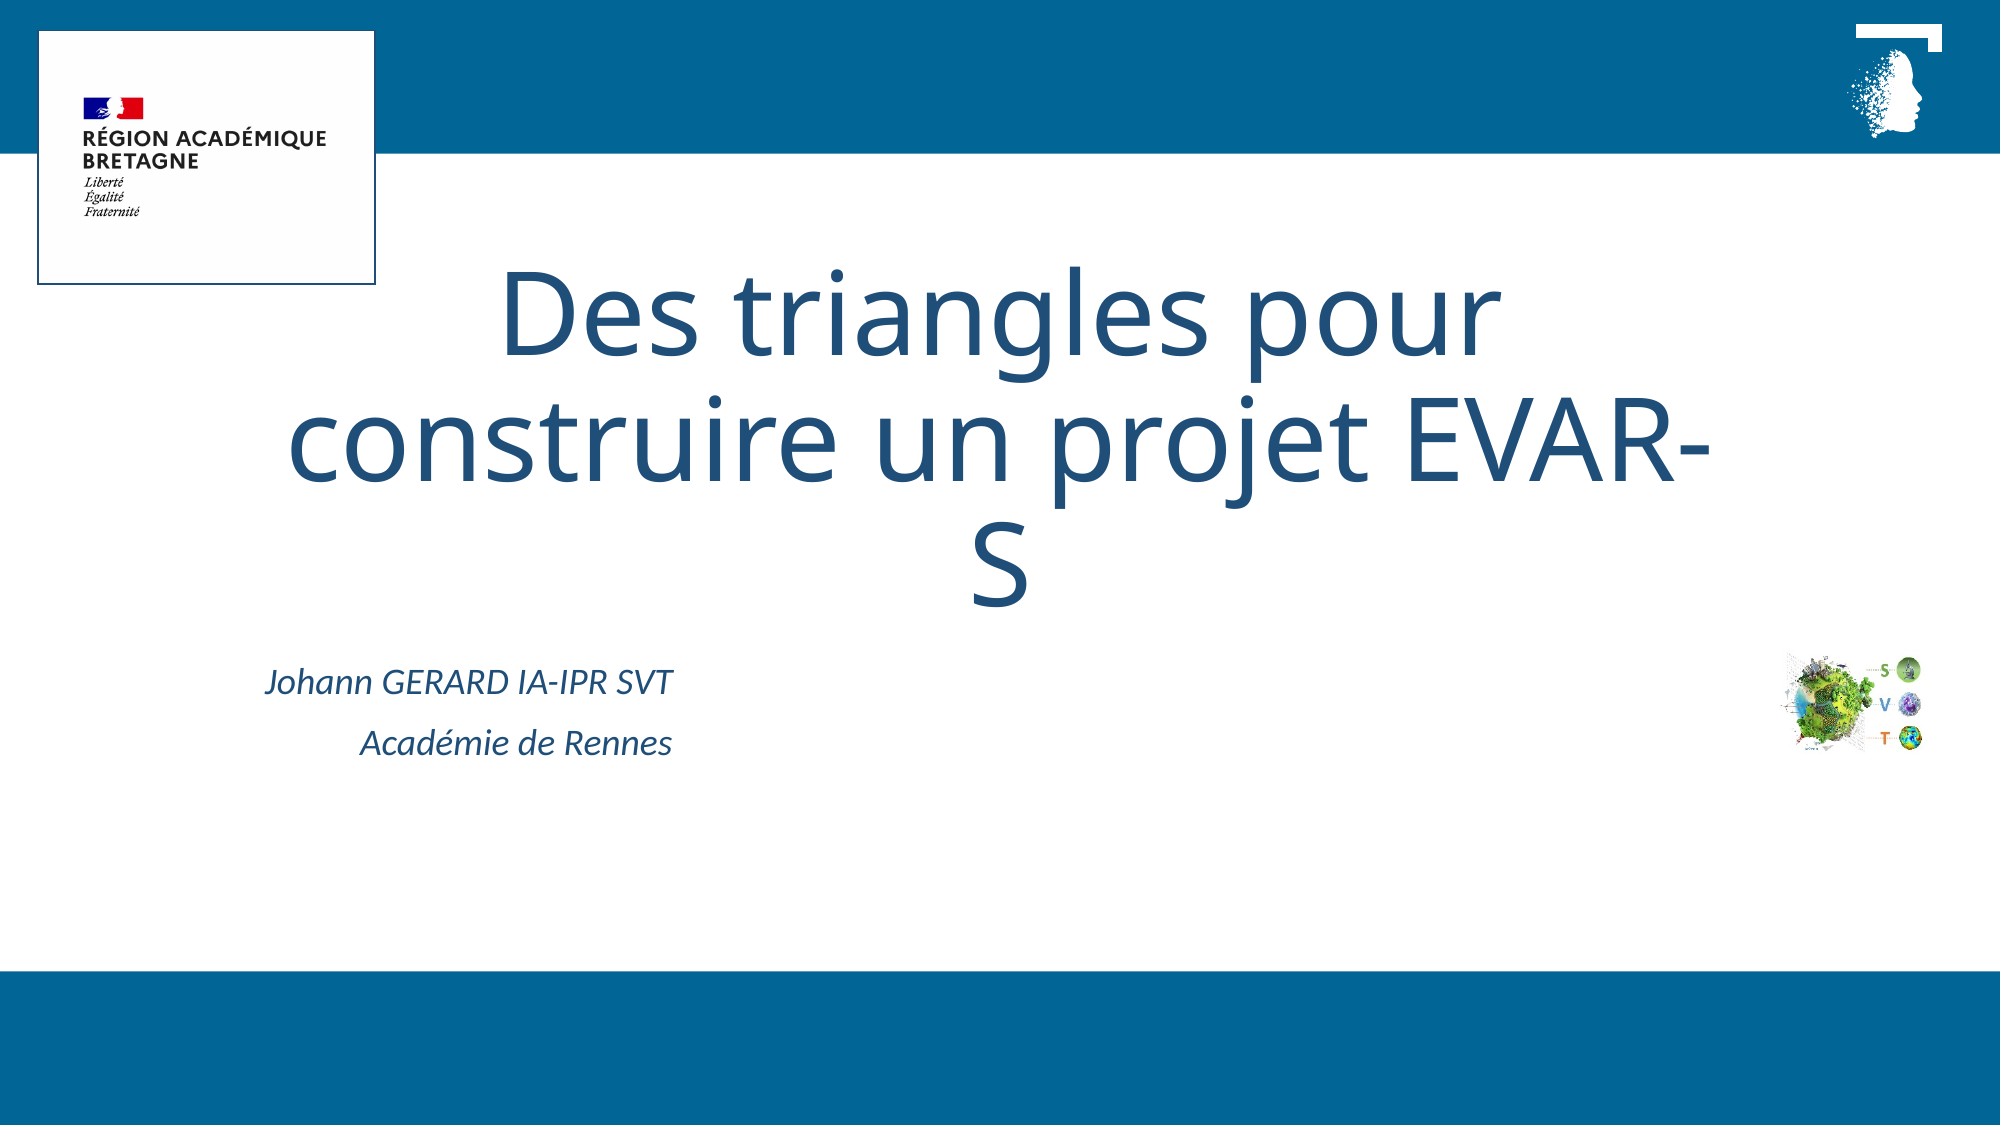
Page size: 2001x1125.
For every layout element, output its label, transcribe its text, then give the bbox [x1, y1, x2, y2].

text_box [0, 0, 2000, 154]
text_box [0, 971, 2000, 1125]
picture [1777, 649, 1925, 755]
picture [38, 31, 375, 284]
title Des triangles pour construire un projet EVAR-S [249, 247, 1750, 640]
subtitle Johann GERARD IA-IPR SVT Académie de Rennes [249, 654, 1750, 927]
